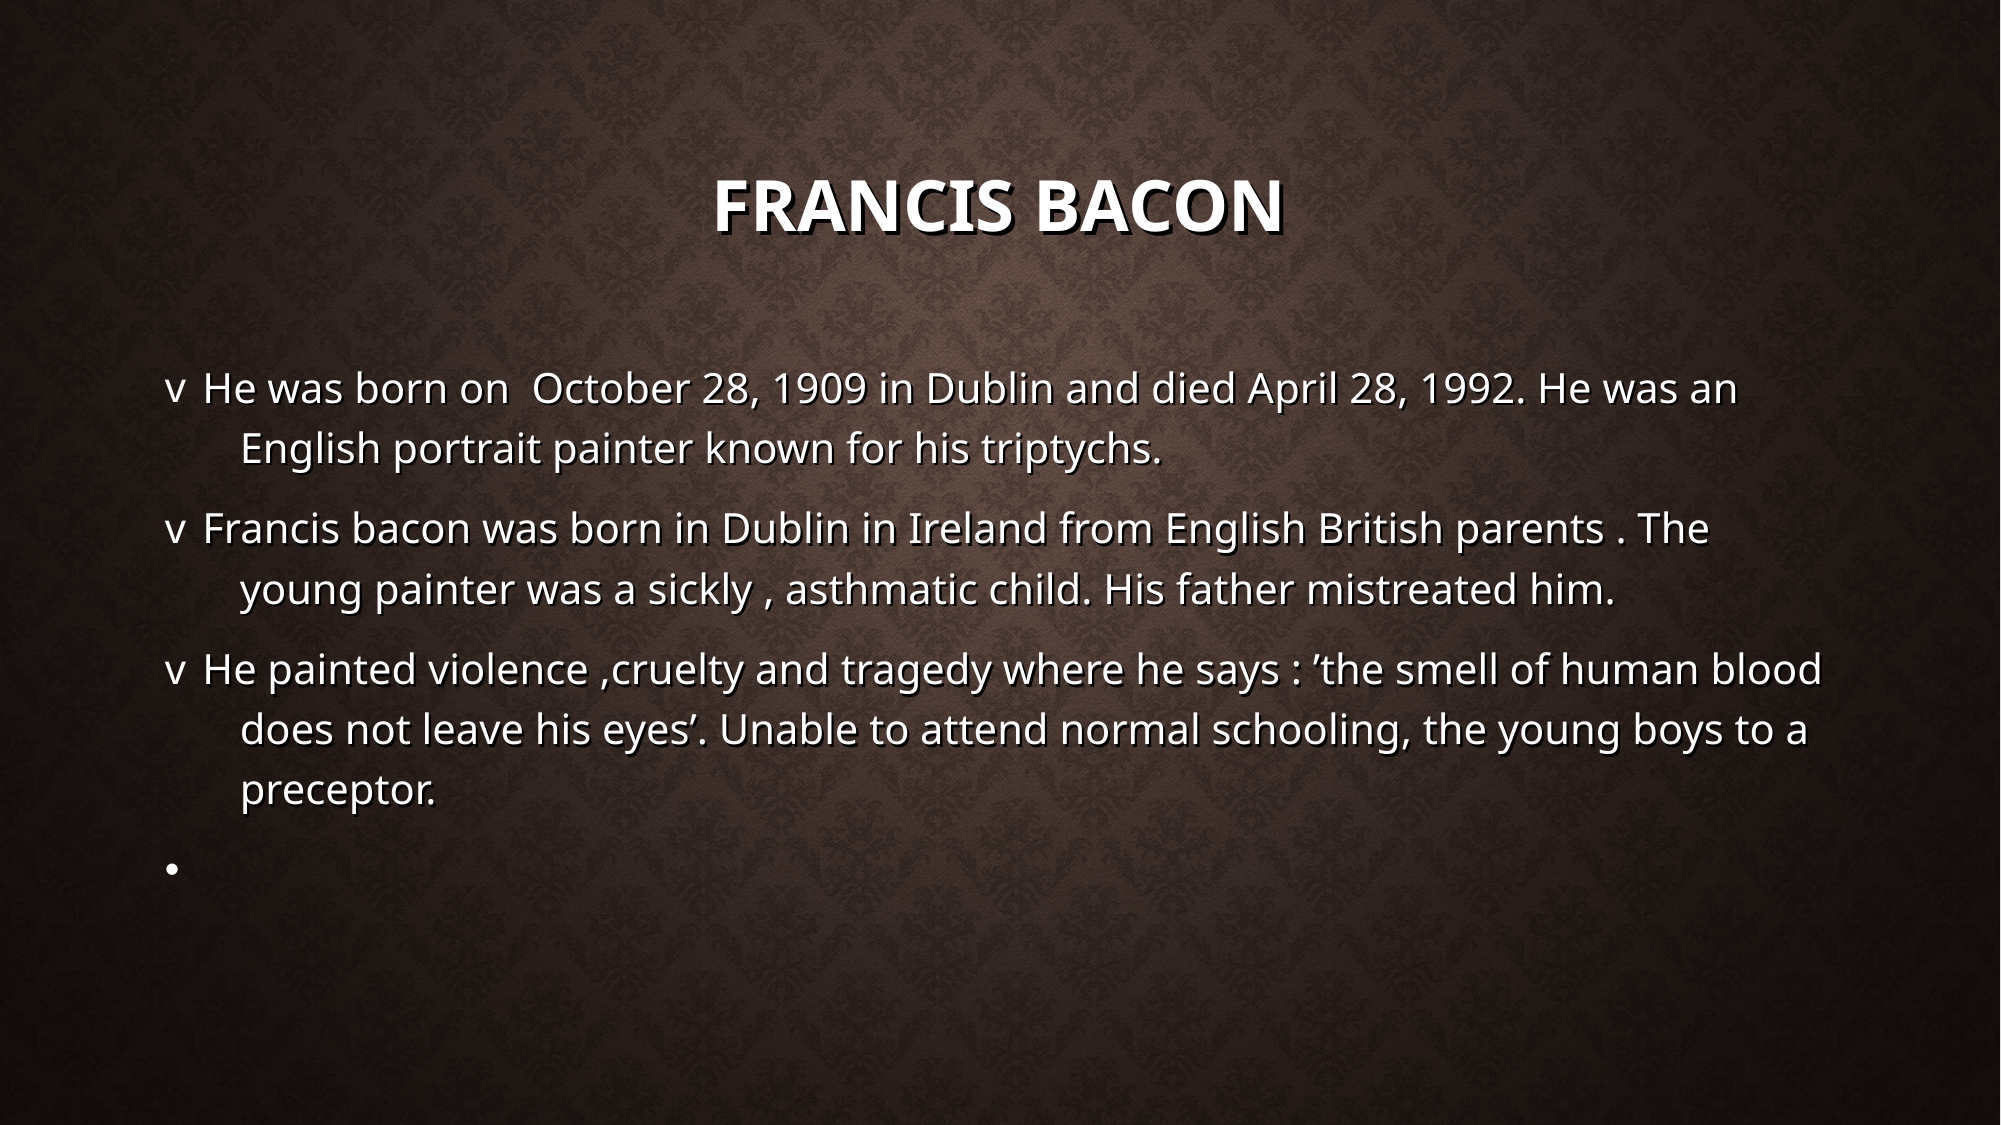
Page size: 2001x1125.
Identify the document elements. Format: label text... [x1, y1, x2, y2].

title Francis Bacon [149, 99, 1849, 318]
list He was born on October 28, 1909 in Dublin and died April 28, 1992. He was an English portrait painter known for his triptychs. Francis bacon was born in Dublin in Ireland from English British parents . The young painter was a sickly , asthmatic child. His father mistreated him. He painted violence ,cruelty and tragedy where he says : ’the smell of human blood does not leave his eyes’. Unable to attend normal schooling, the young boys to a preceptor. [149, 343, 1849, 950]
